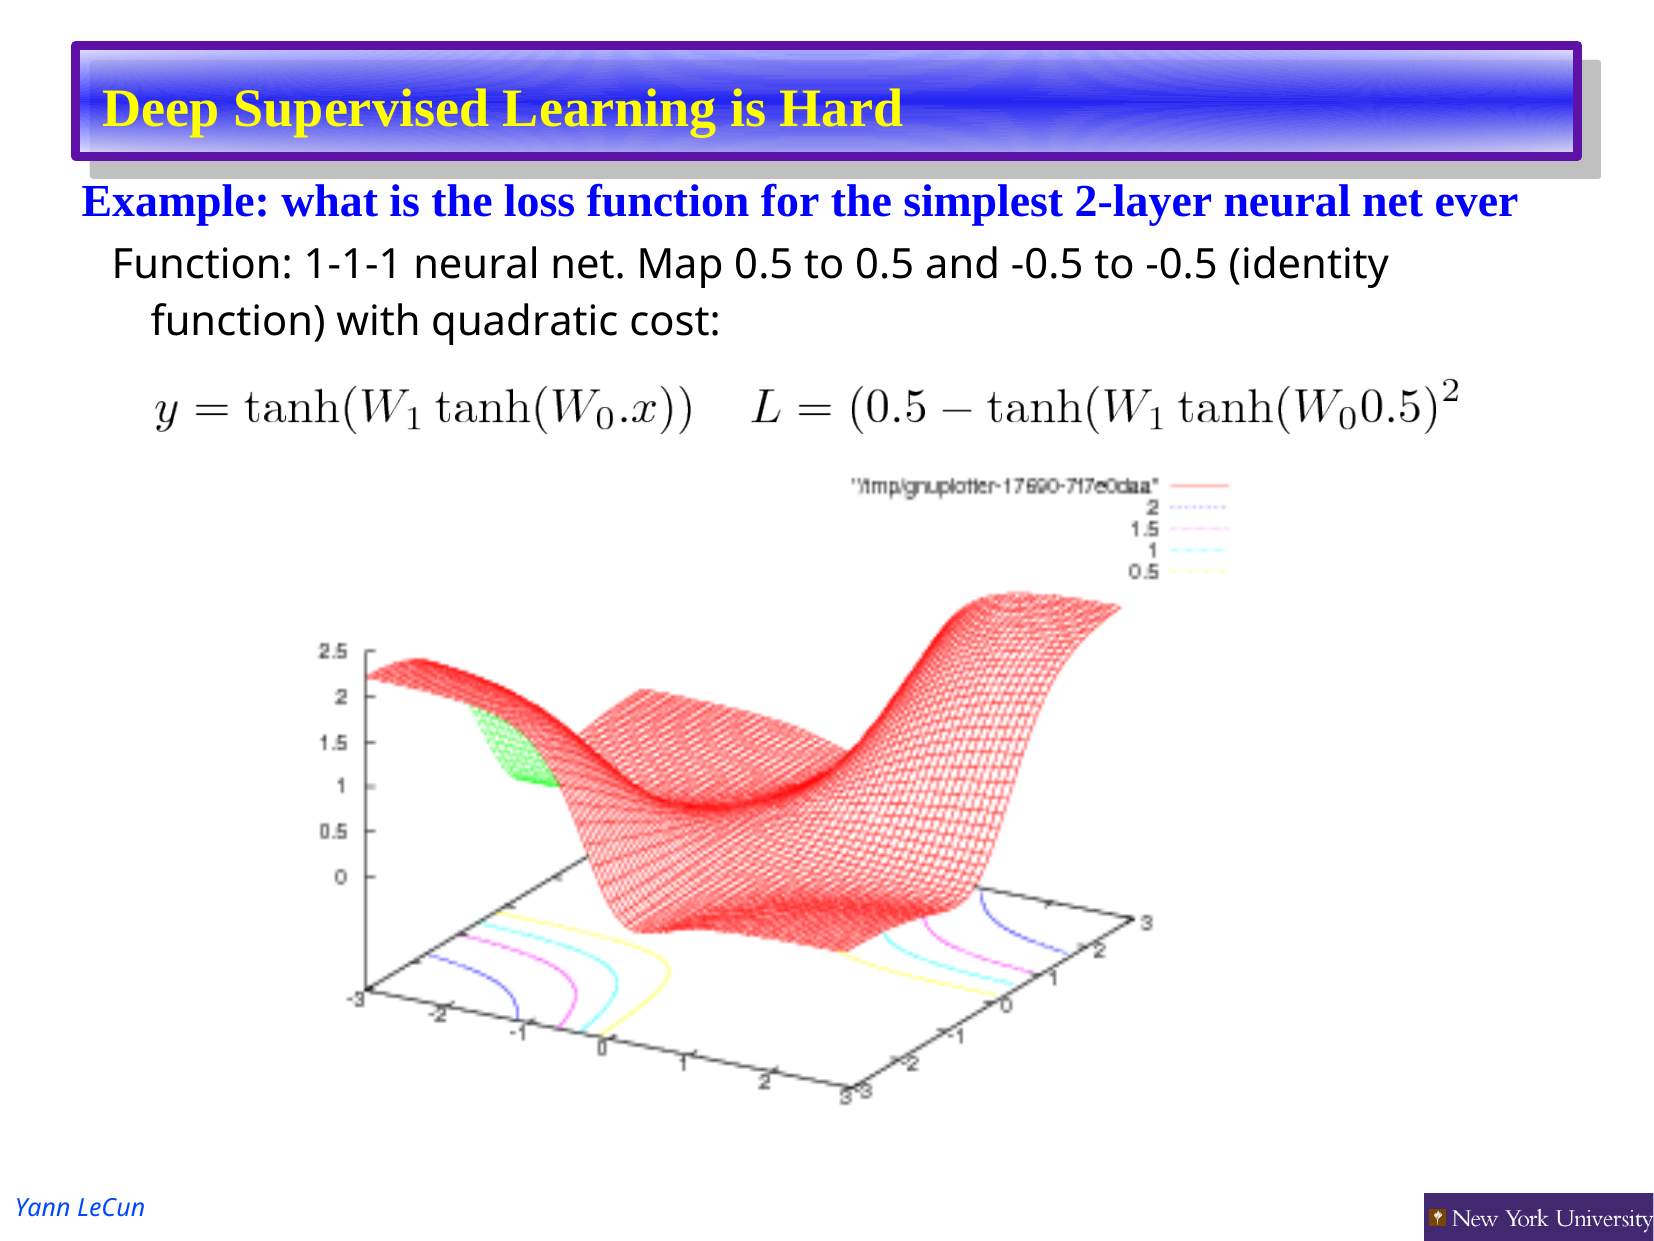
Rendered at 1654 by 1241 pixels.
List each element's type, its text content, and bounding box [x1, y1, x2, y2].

picture [1424, 1193, 1654, 1241]
list Example: what is the loss function for the simplest 2-layer neural net ever Function: 1-1-1 neural net. Map 0.5 to 0.5 and -0.5 to -0.5 (identity function) with quadratic cost: [81, 176, 1576, 1171]
picture [150, 374, 1463, 1182]
title Deep Supervised Learning is Hard [75, 45, 1578, 157]
